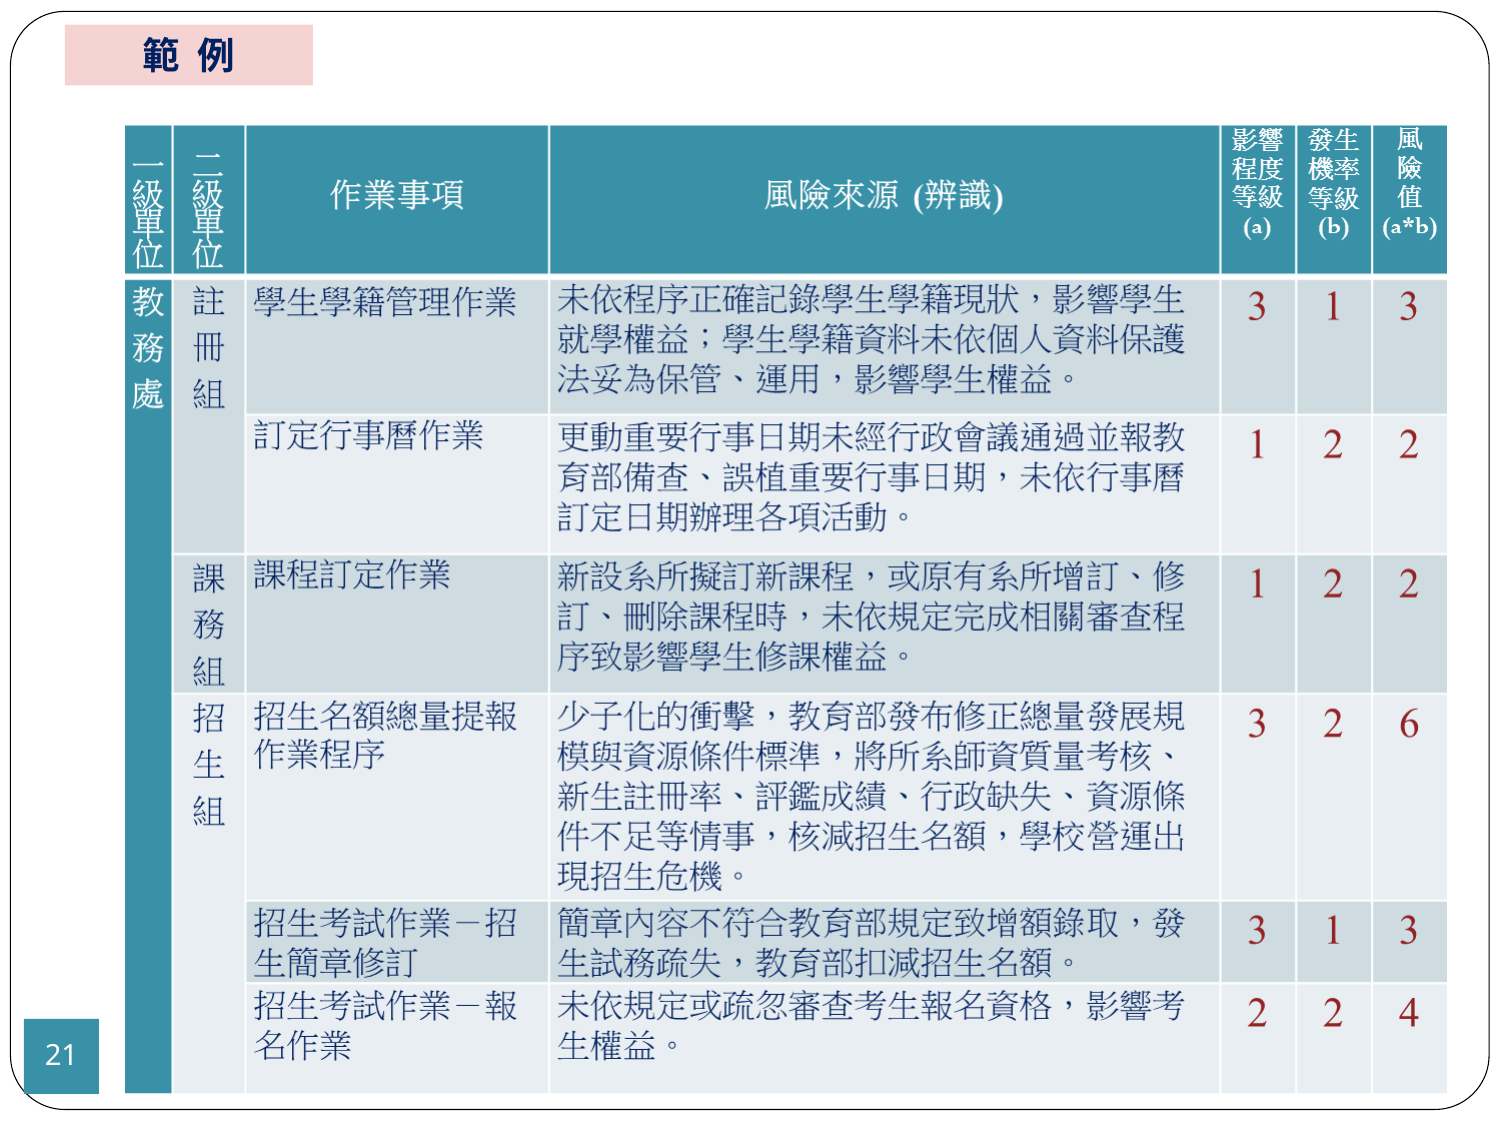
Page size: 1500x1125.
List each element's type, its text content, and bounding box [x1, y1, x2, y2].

text_box 範 例 [64, 24, 313, 86]
picture [123, 115, 1448, 1096]
text_box 21 [23, 1018, 99, 1094]
